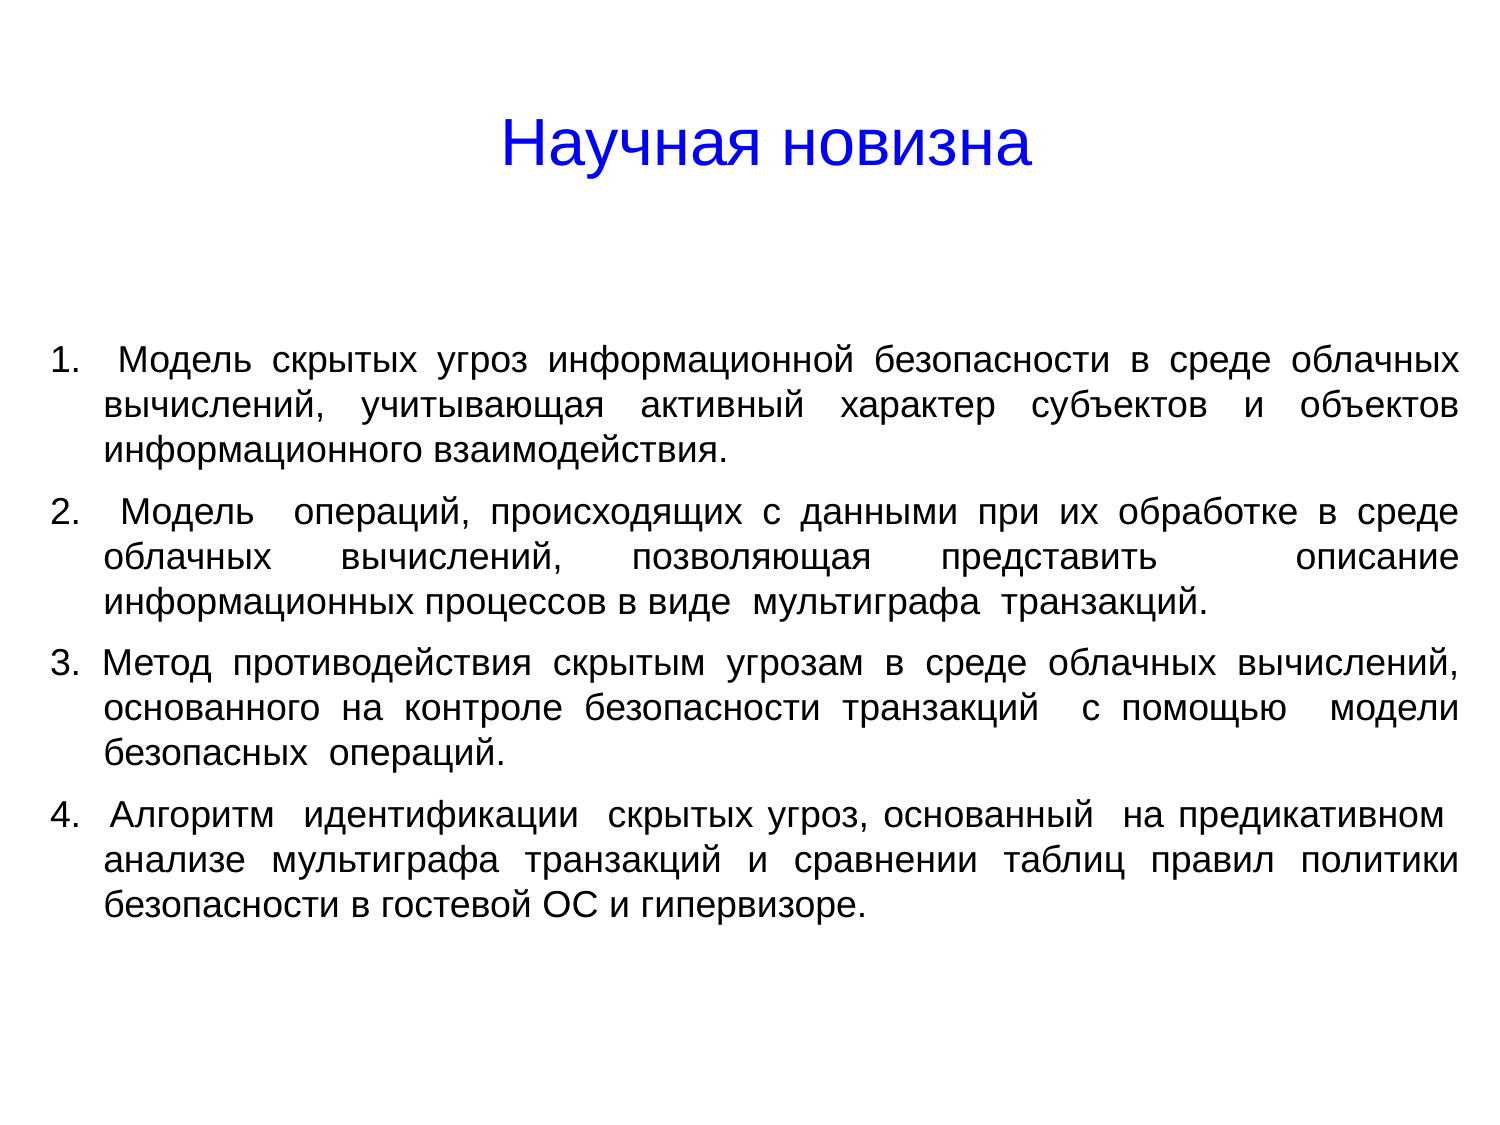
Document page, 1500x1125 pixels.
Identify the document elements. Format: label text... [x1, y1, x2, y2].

subtitle 1. Модель скрытых угроз информационной безопасности в среде облачных вычислений, учитывающая активный характер субъектов и объектов информационного взаимодействия. 2. Модель операций, происходящих с данными при их обработке в среде облачных вычислений, позволяющая представить описание информационных процессов в виде мультиграфа транзакций. 3. Метод противодействия скрытым угрозам в среде облачных вычислений, основанного на контроле безопасности транзакций с помощью модели безопасных операций. 4. Алгоритм идентификации скрытых угроз, основанный на предикативном анализе мультиграфа транзакций и сравнении таблиц правил политики безопасности в гостевой ОС и гипервизоре. [47, 259, 1461, 1000]
title Научная новизна [75, 21, 1423, 257]
